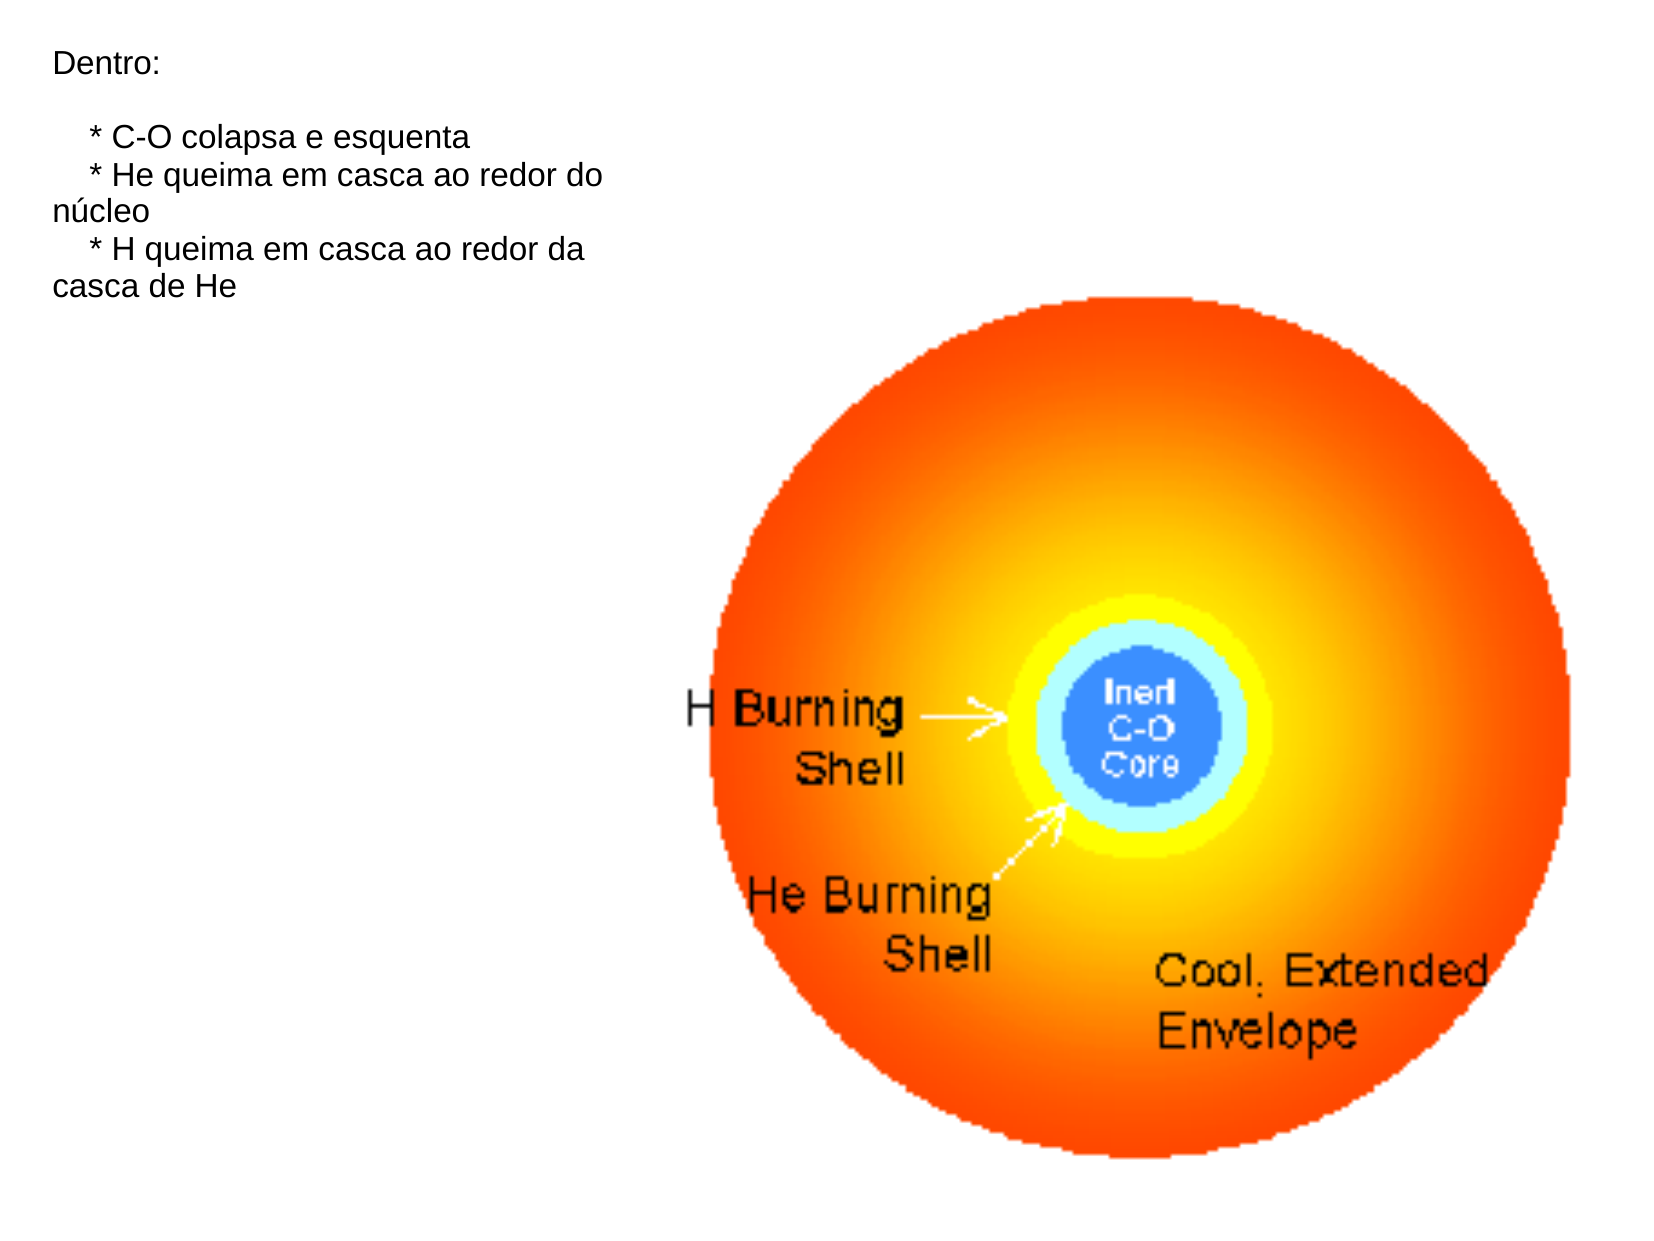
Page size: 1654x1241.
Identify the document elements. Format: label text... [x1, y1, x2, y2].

picture [675, 262, 1604, 1201]
text_box Dentro: * C-O colapsa e esquenta * He queima em casca ao redor do núcleo * H queima em casca ao redor da casca de He [37, 37, 638, 338]
